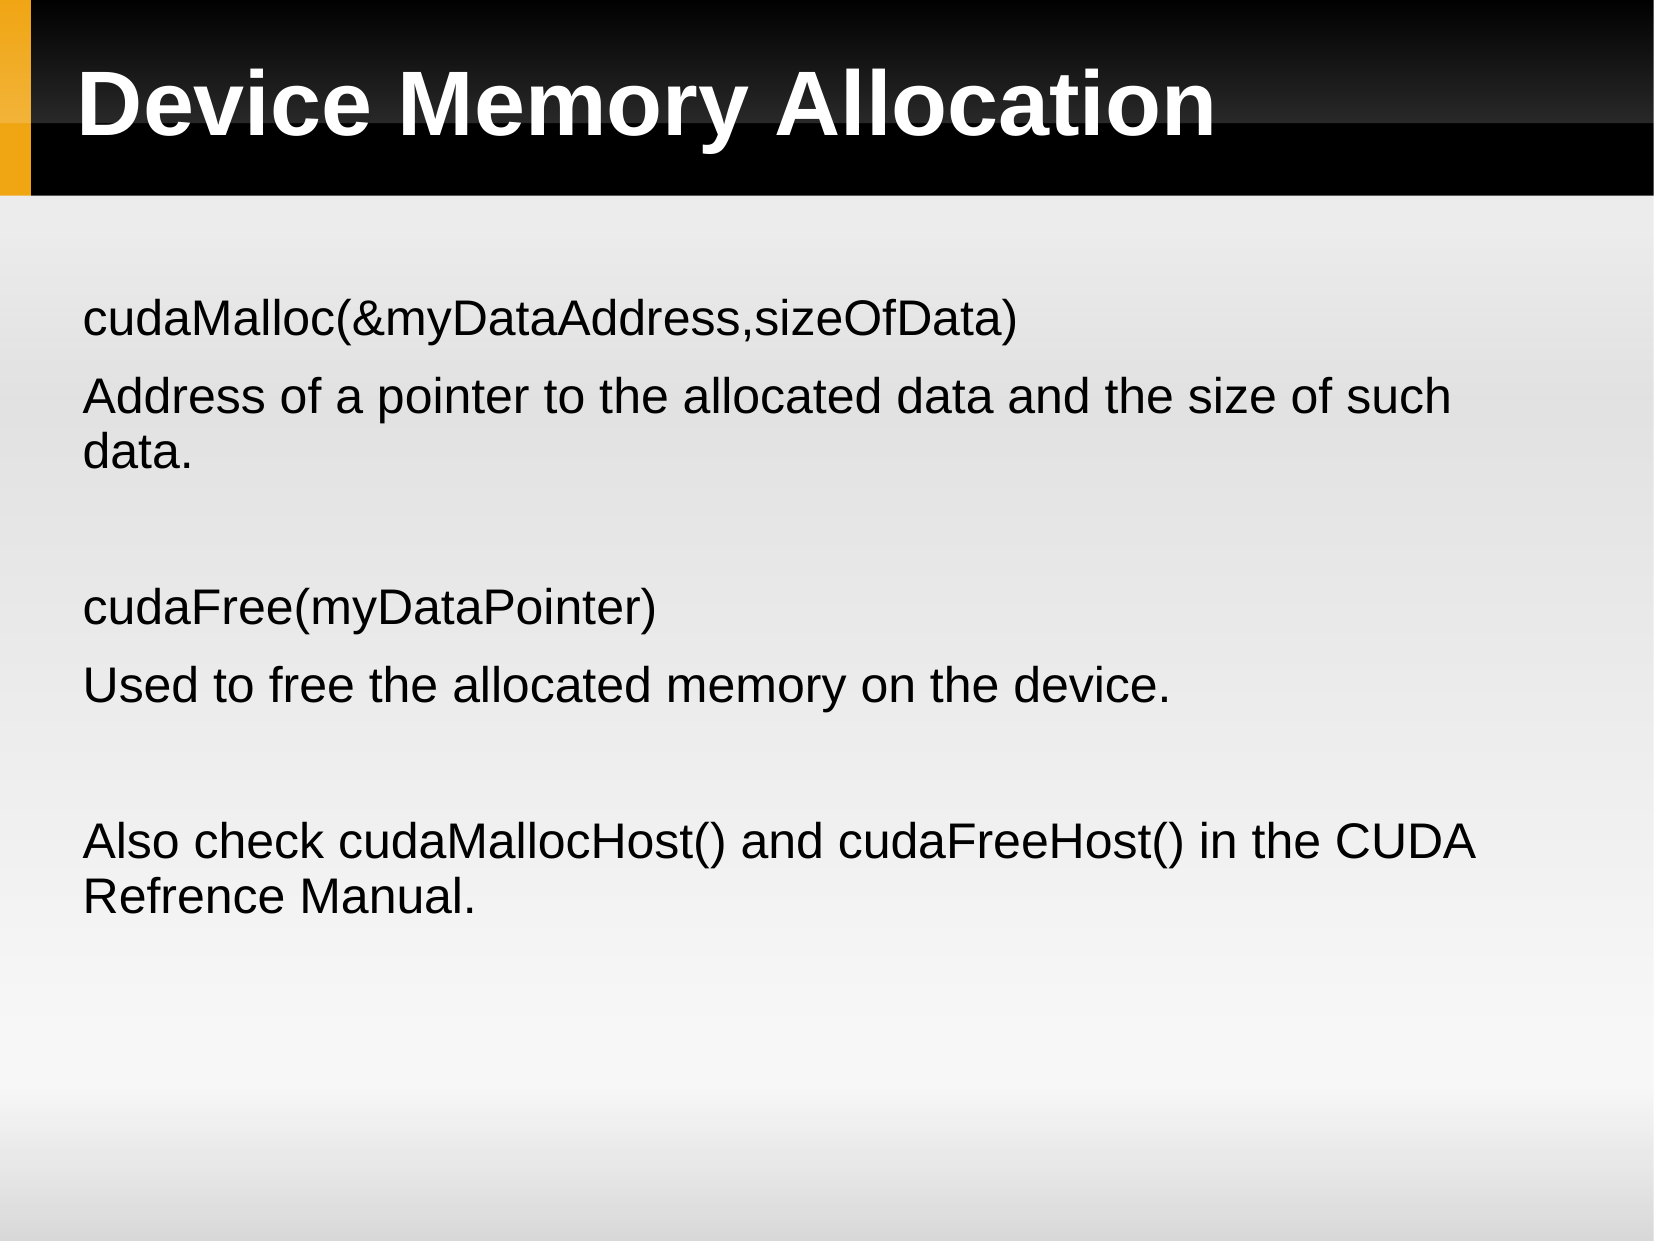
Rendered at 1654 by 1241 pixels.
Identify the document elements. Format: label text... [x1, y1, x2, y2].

list cudaMalloc(&myDataAddress,sizeOfData) Address of a pointer to the allocated data and the size of such data. cudaFree(myDataPointer) Used to free the allocated memory on the device. Also check cudaMallocHost() and cudaFreeHost() in the CUDA Refrence Manual. [82, 290, 1571, 1094]
picture [0, 0, 1654, 1241]
title Device Memory Allocation [76, 7, 1565, 200]
